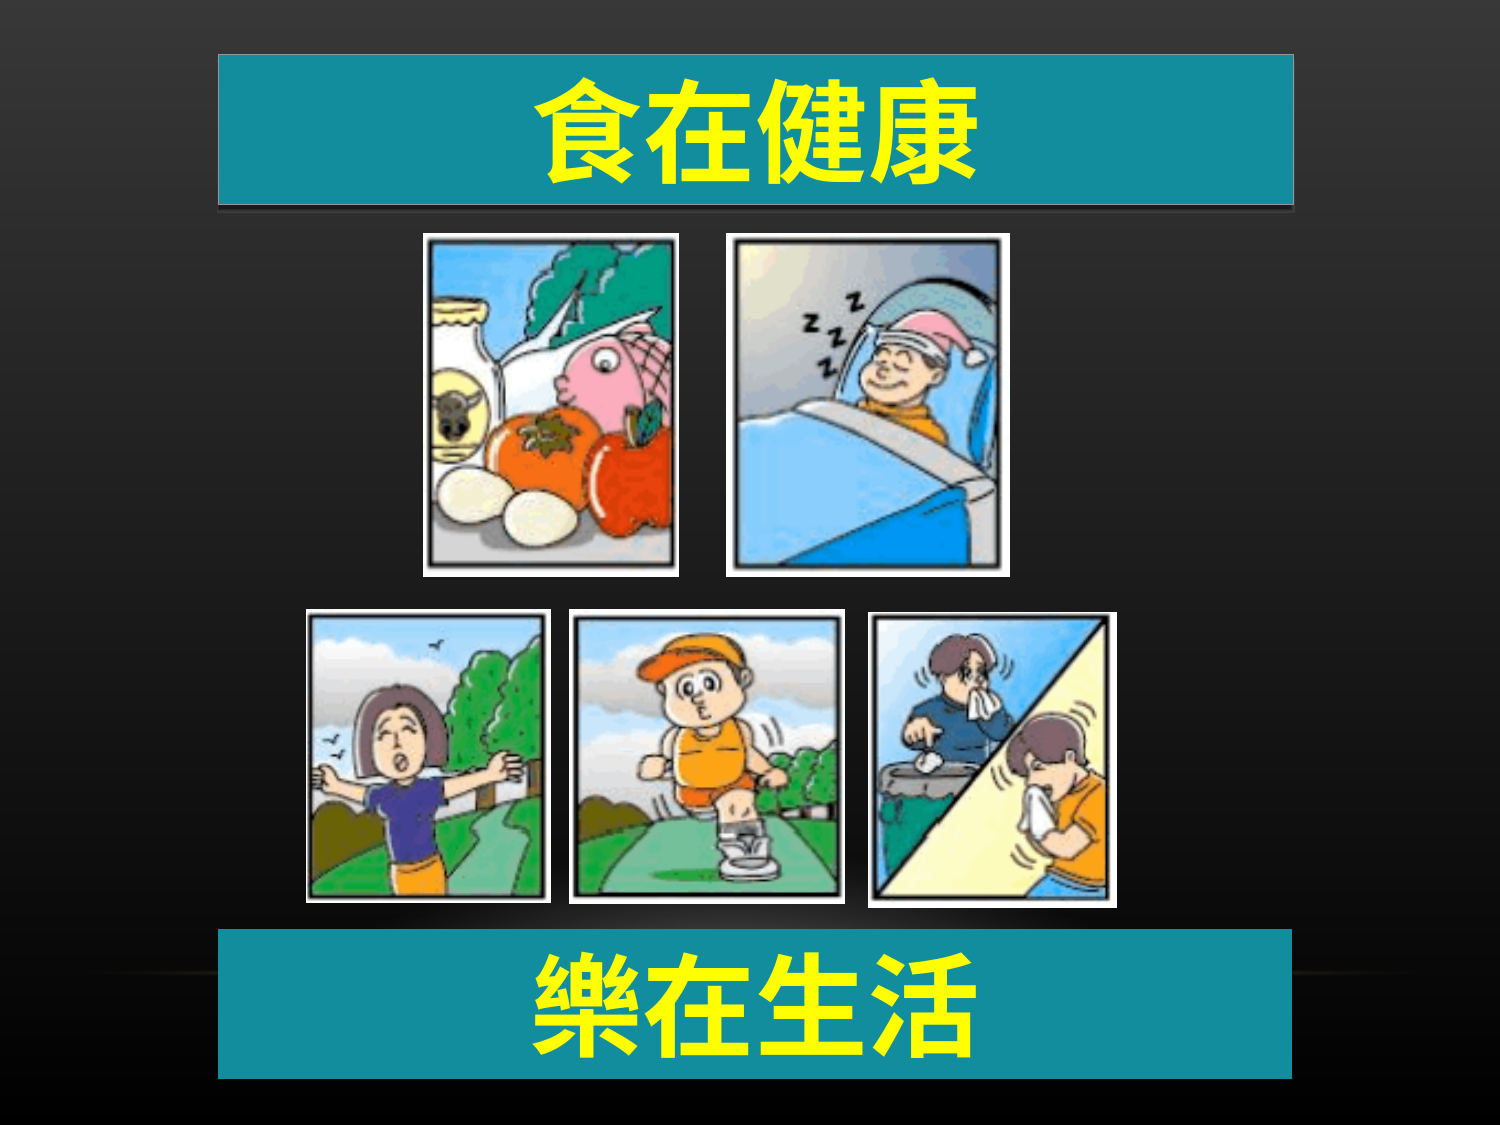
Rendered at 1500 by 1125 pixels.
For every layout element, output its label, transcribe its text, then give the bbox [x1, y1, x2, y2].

picture [306, 609, 551, 903]
text_box 樂在生活 [218, 929, 1292, 1079]
picture [868, 613, 1117, 908]
text_box 食在健康 [218, 55, 1293, 205]
picture [423, 233, 679, 577]
picture [569, 609, 845, 905]
picture [726, 233, 1010, 577]
